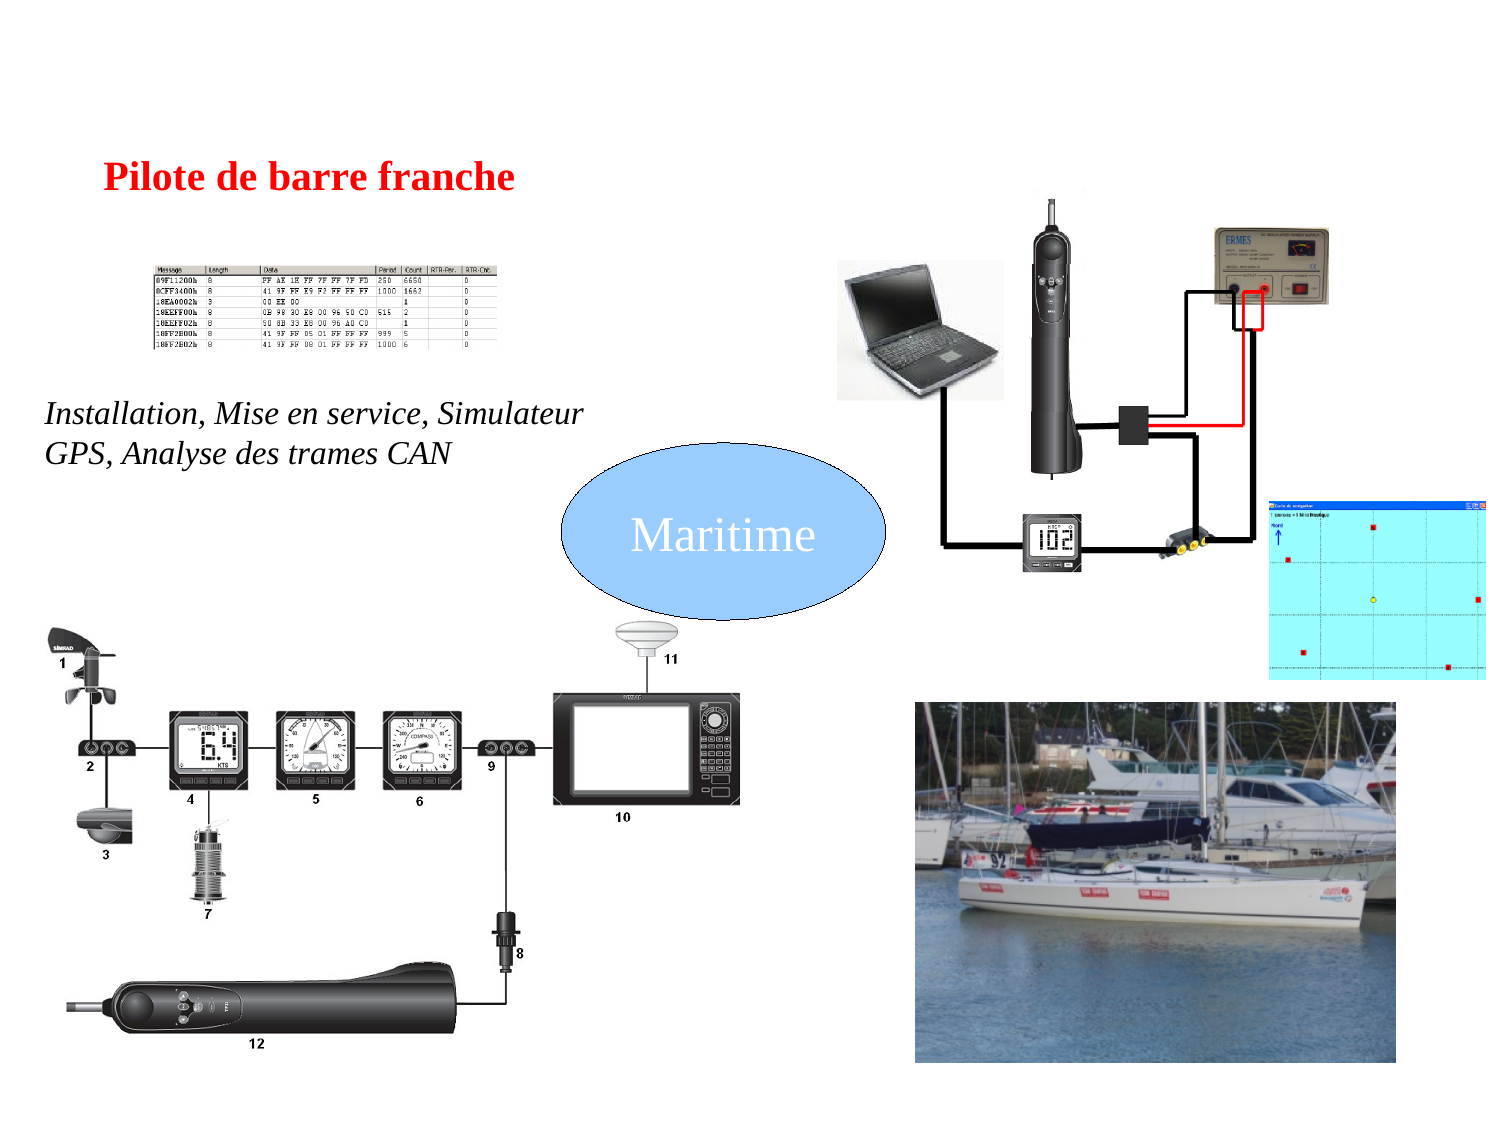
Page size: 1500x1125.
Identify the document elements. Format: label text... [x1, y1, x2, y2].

text_box Maritime [561, 442, 886, 621]
picture [915, 702, 1396, 1063]
text_box Installation, Mise en service, Simulateur GPS, Analyse des trames CAN [29, 383, 650, 479]
text_box Pilote de barre franche [88, 141, 1093, 207]
picture [826, 177, 1486, 680]
picture [147, 259, 502, 355]
picture [29, 620, 780, 1093]
